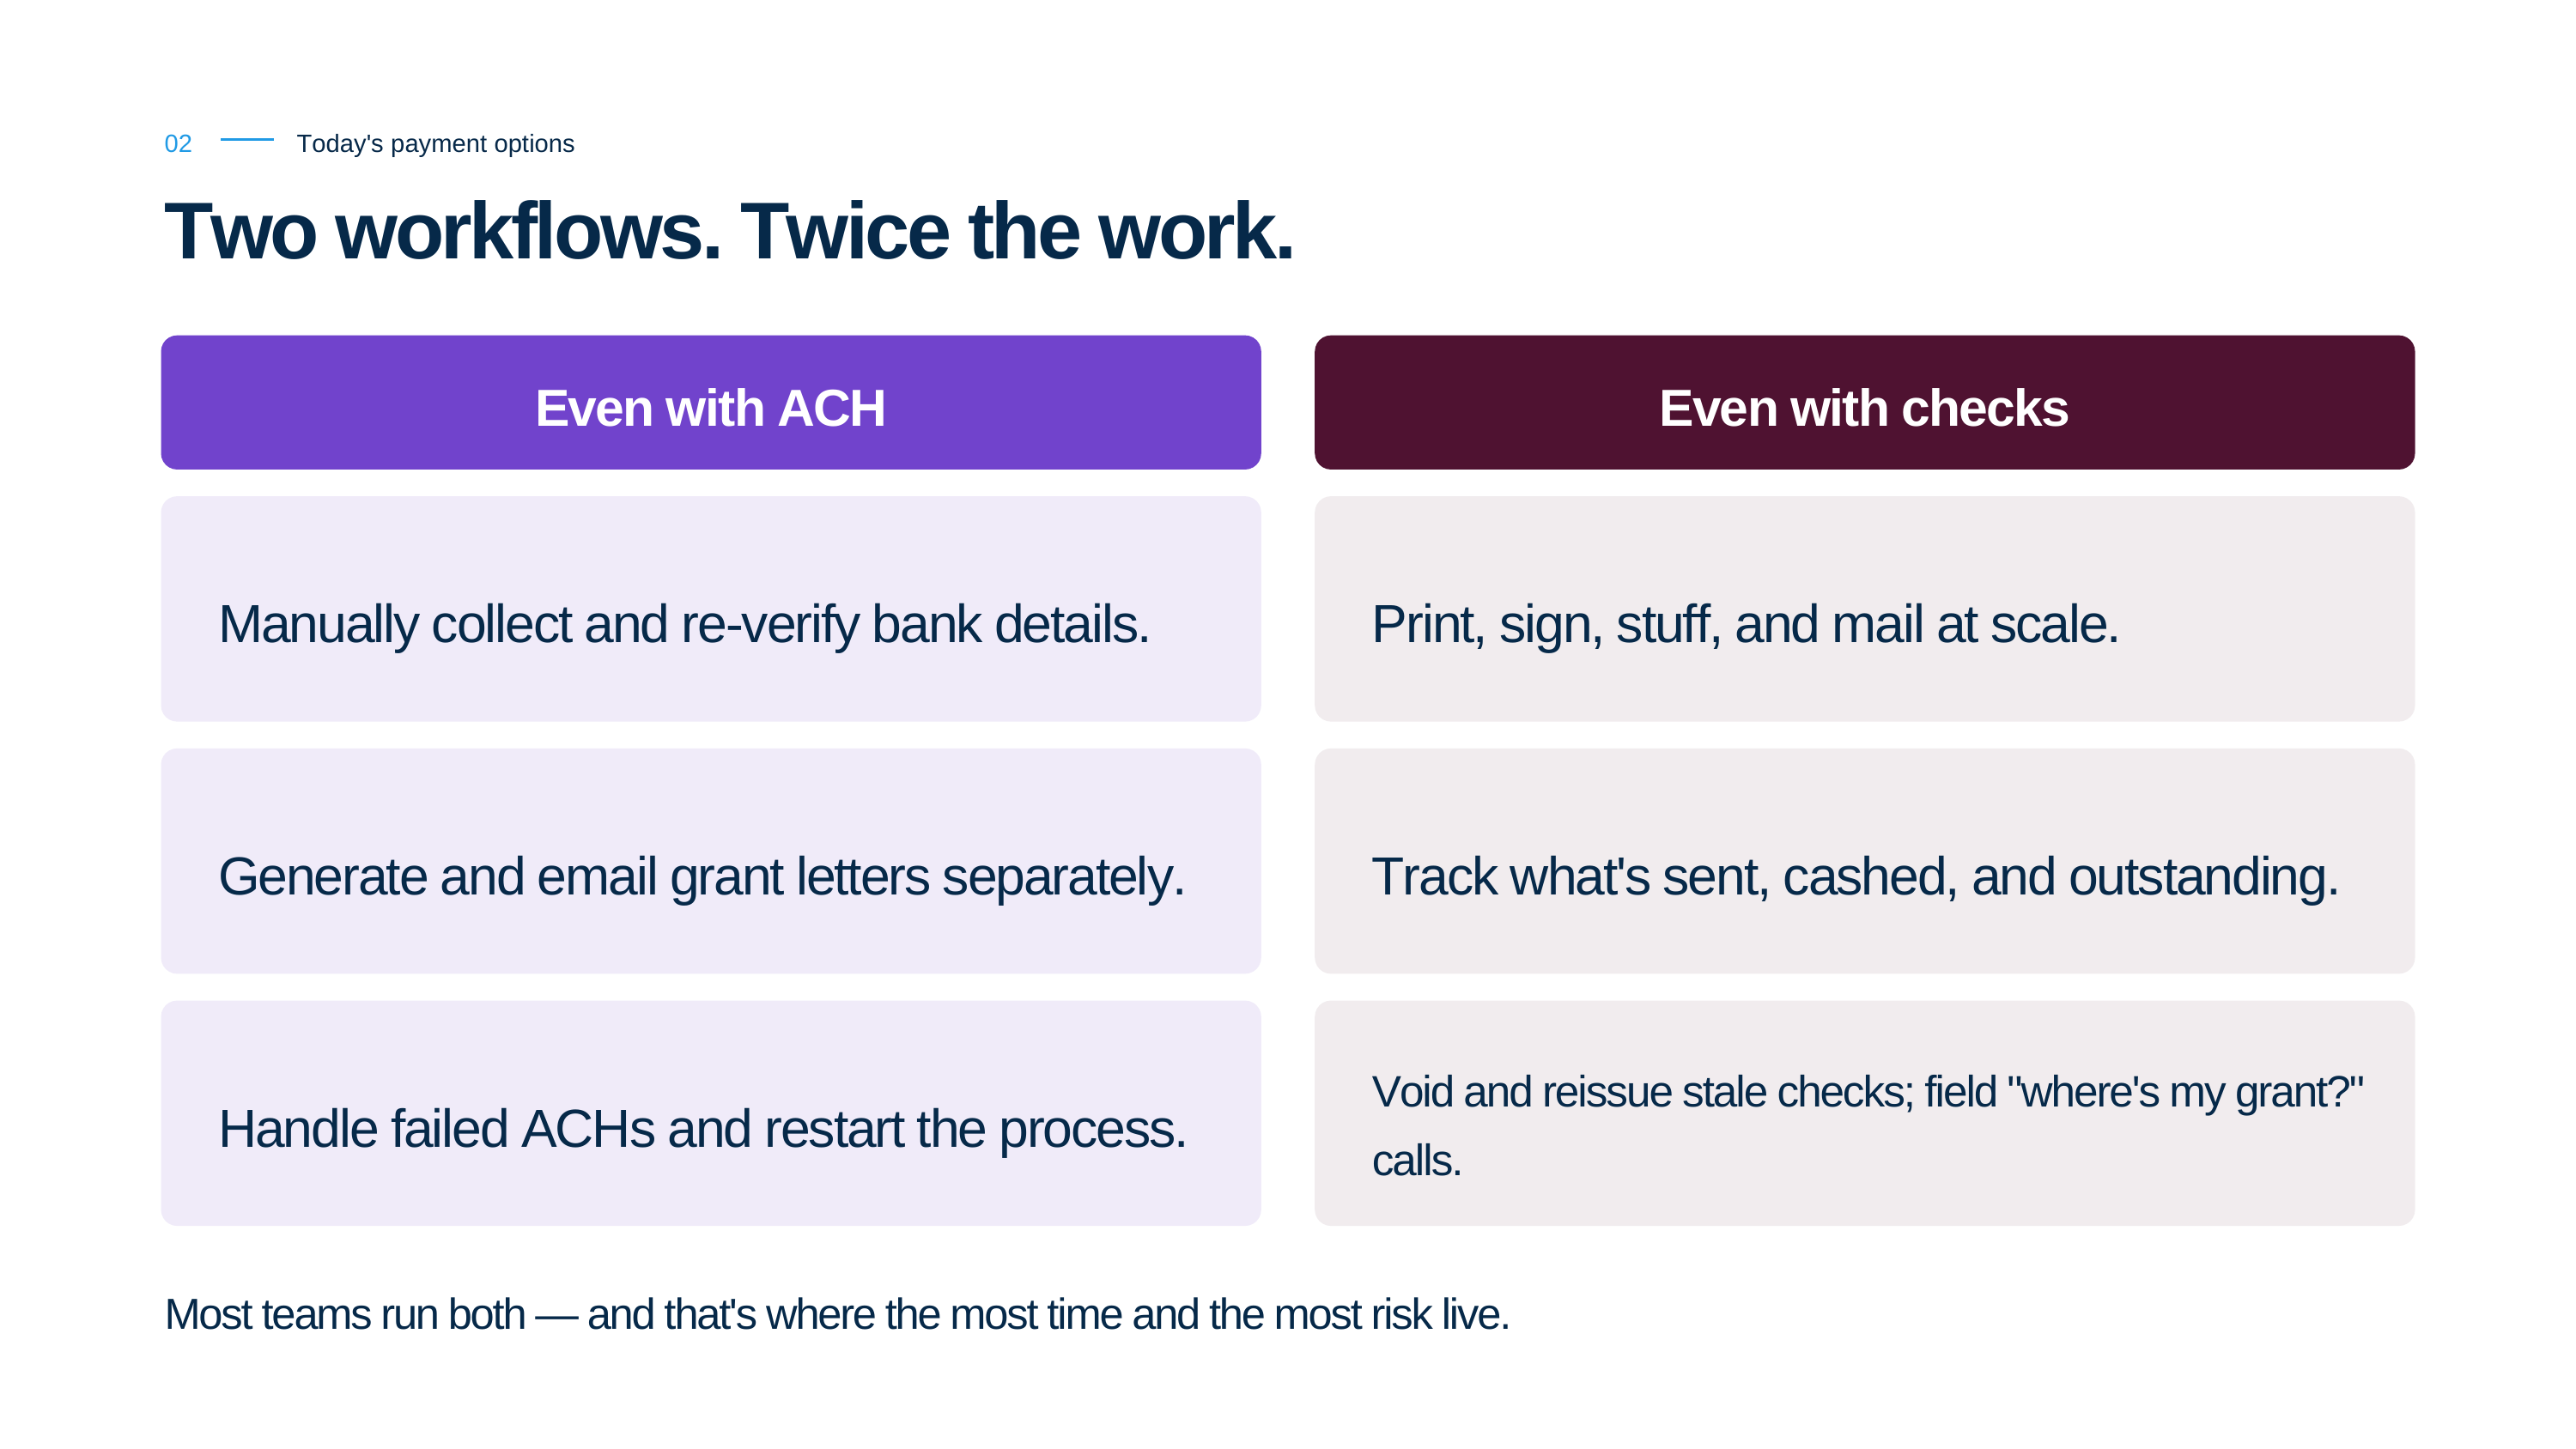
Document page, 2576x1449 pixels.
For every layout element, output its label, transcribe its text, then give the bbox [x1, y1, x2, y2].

text_box [161, 748, 1261, 974]
text_box [1315, 335, 2415, 470]
text_box Today's payment options [293, 123, 708, 161]
text_box 02 [161, 123, 213, 161]
text_box [1315, 496, 2415, 722]
text_box Even with ACH [179, 370, 1243, 440]
text_box [1315, 1000, 2415, 1227]
text_box [161, 1000, 1261, 1227]
text_box Most teams run both — and that's where the most time and the most risk live. [161, 1271, 2576, 1342]
text_box Track what's sent, cashed, and outstanding. [1368, 791, 2395, 937]
text_box Even with checks [1333, 370, 2397, 440]
text_box [161, 335, 1261, 470]
text_box Two workflows. Twice the work. [161, 174, 2375, 280]
text_box Print, sign, stuff, and mail at scale. [1368, 539, 2395, 684]
text_box Generate and email grant letters separately. [214, 791, 1241, 937]
text_box [161, 496, 1261, 722]
text_box [1315, 748, 2415, 974]
text_box Manually collect and re-verify bank details. [214, 539, 1241, 684]
text_box Void and reissue stale checks; field "where's my grant?" calls. [1368, 1043, 2395, 1189]
text_box Handle failed ACHs and restart the process. [214, 1043, 1241, 1189]
